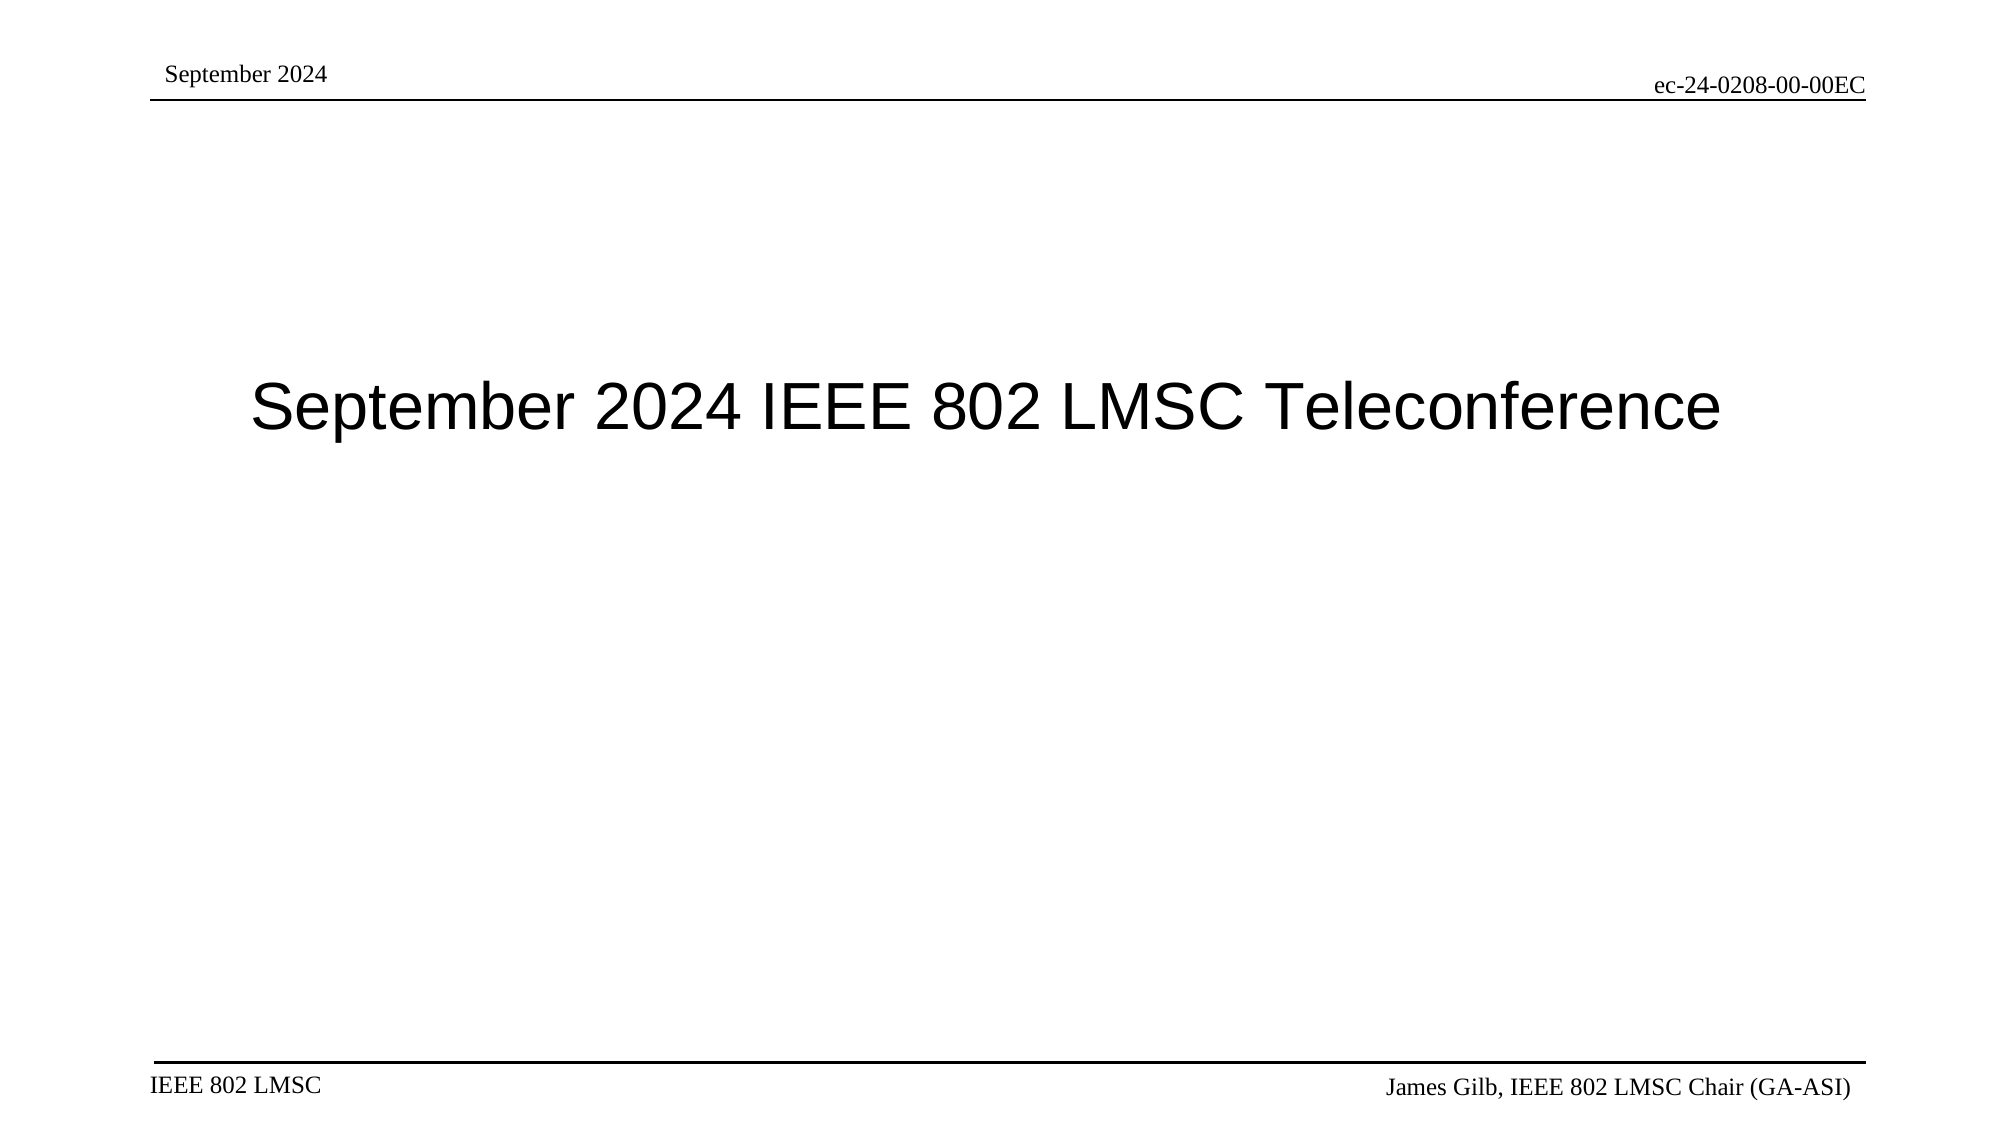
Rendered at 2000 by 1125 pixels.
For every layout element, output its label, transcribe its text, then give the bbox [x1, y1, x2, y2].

subtitle September 2024 IEEE 802 LMSC Teleconference [112, 112, 1863, 693]
